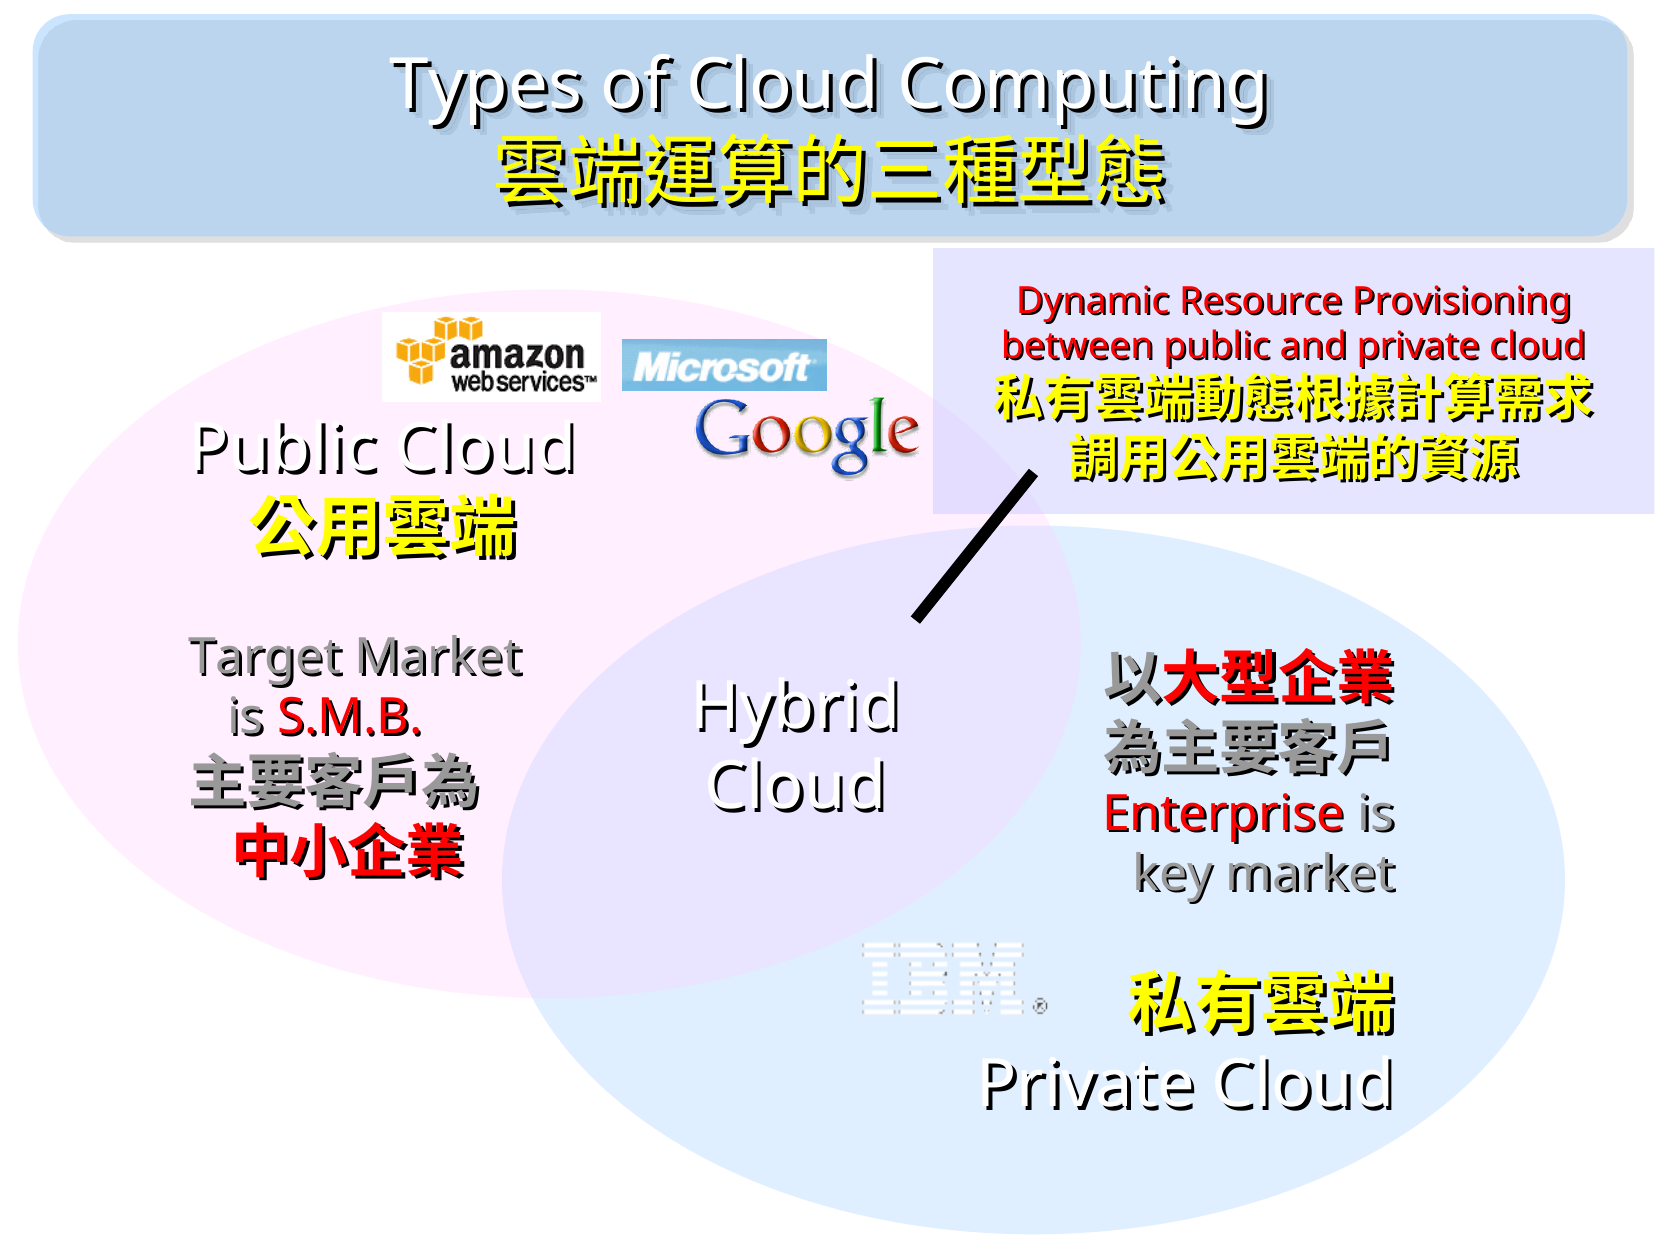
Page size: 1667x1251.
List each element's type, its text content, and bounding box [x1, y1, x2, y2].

picture [382, 312, 601, 402]
picture [689, 395, 926, 482]
picture [622, 339, 827, 392]
picture [826, 915, 1061, 1034]
text_box Dynamic Resource Provisioning between public and private cloud 私有雲端動態根據計算需求 調用公用雲端的資源 [933, 248, 1655, 514]
text_box 以大型企業 為主要客戶 Enterprise is key market 私有雲端 Private Cloud [532, 525, 1566, 1235]
text_box Types of Cloud Computing 雲端運算的三種型態 [32, 14, 1628, 237]
text_box Public Cloud 公用雲端 Target Market is S.M.B. 主要客戶為 中小企業 [17, 289, 1081, 999]
text_box Hybrid Cloud [533, 654, 1057, 830]
